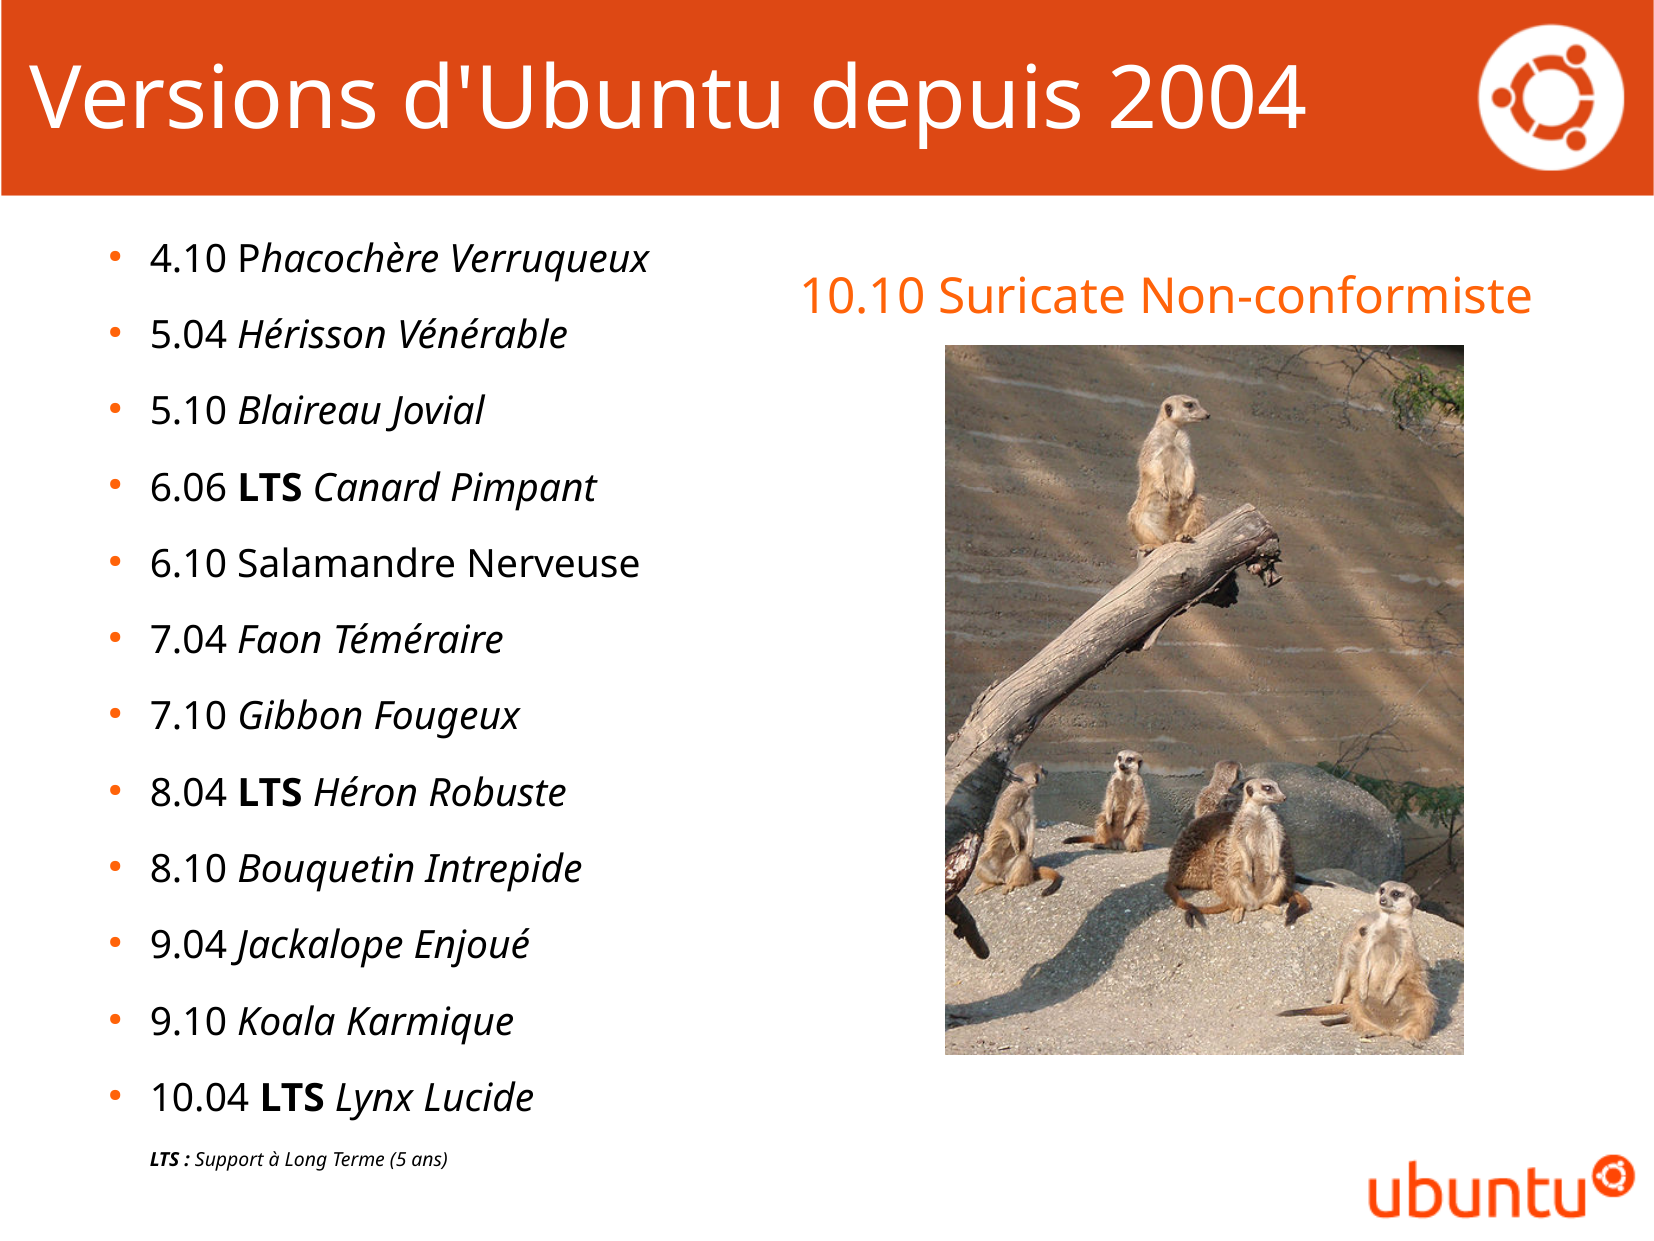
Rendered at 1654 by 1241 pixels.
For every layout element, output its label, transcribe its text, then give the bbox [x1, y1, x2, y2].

list 4.10 Phacochère Verruqueux 5.04 Hérisson Vénérable 5.10 Blaireau Jovial 6.06 LTS Canard Pimpant 6.10 Salamandre Nerveuse 7.04 Faon Téméraire 7.10 Gibbon Fougeux 8.04 LTS Héron Robuste 8.10 Bouquetin Intrepide 9.04 Jackalope Enjoué 9.10 Koala Karmique 10.04 LTS Lynx Lucide LTS : Support à Long Terme (5 ans) [94, 230, 739, 1176]
text_box 10.10 Suricate Non-conformiste [767, 260, 1565, 329]
title Versions d'Ubuntu depuis 2004 [29, 11, 1459, 178]
picture [0, 0, 1654, 1241]
